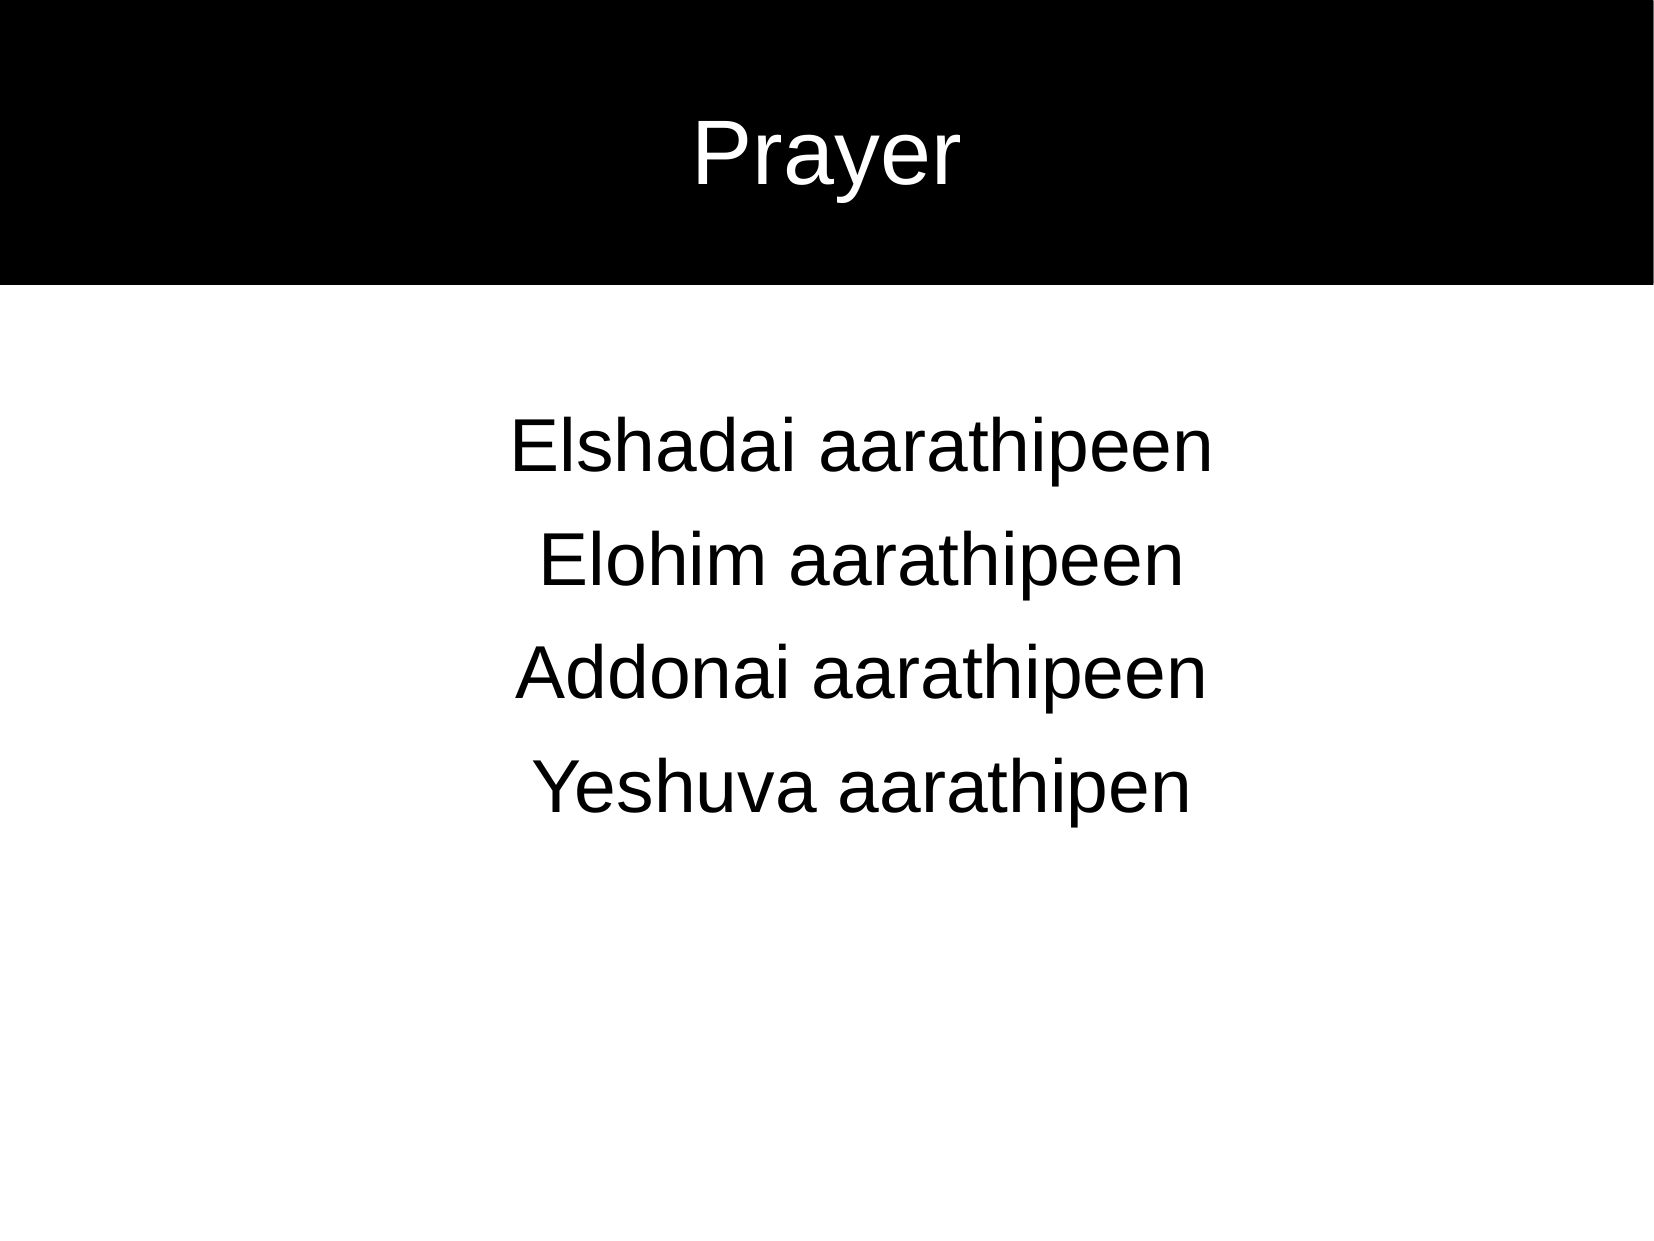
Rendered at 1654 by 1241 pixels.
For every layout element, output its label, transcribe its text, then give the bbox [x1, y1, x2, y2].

text_box [0, 0, 1654, 284]
list Elshadai aarathipeen Elohim aarathipeen Addonai aarathipeen Yeshuva aarathipen [82, 290, 1571, 1010]
title Prayer [82, 49, 1571, 257]
